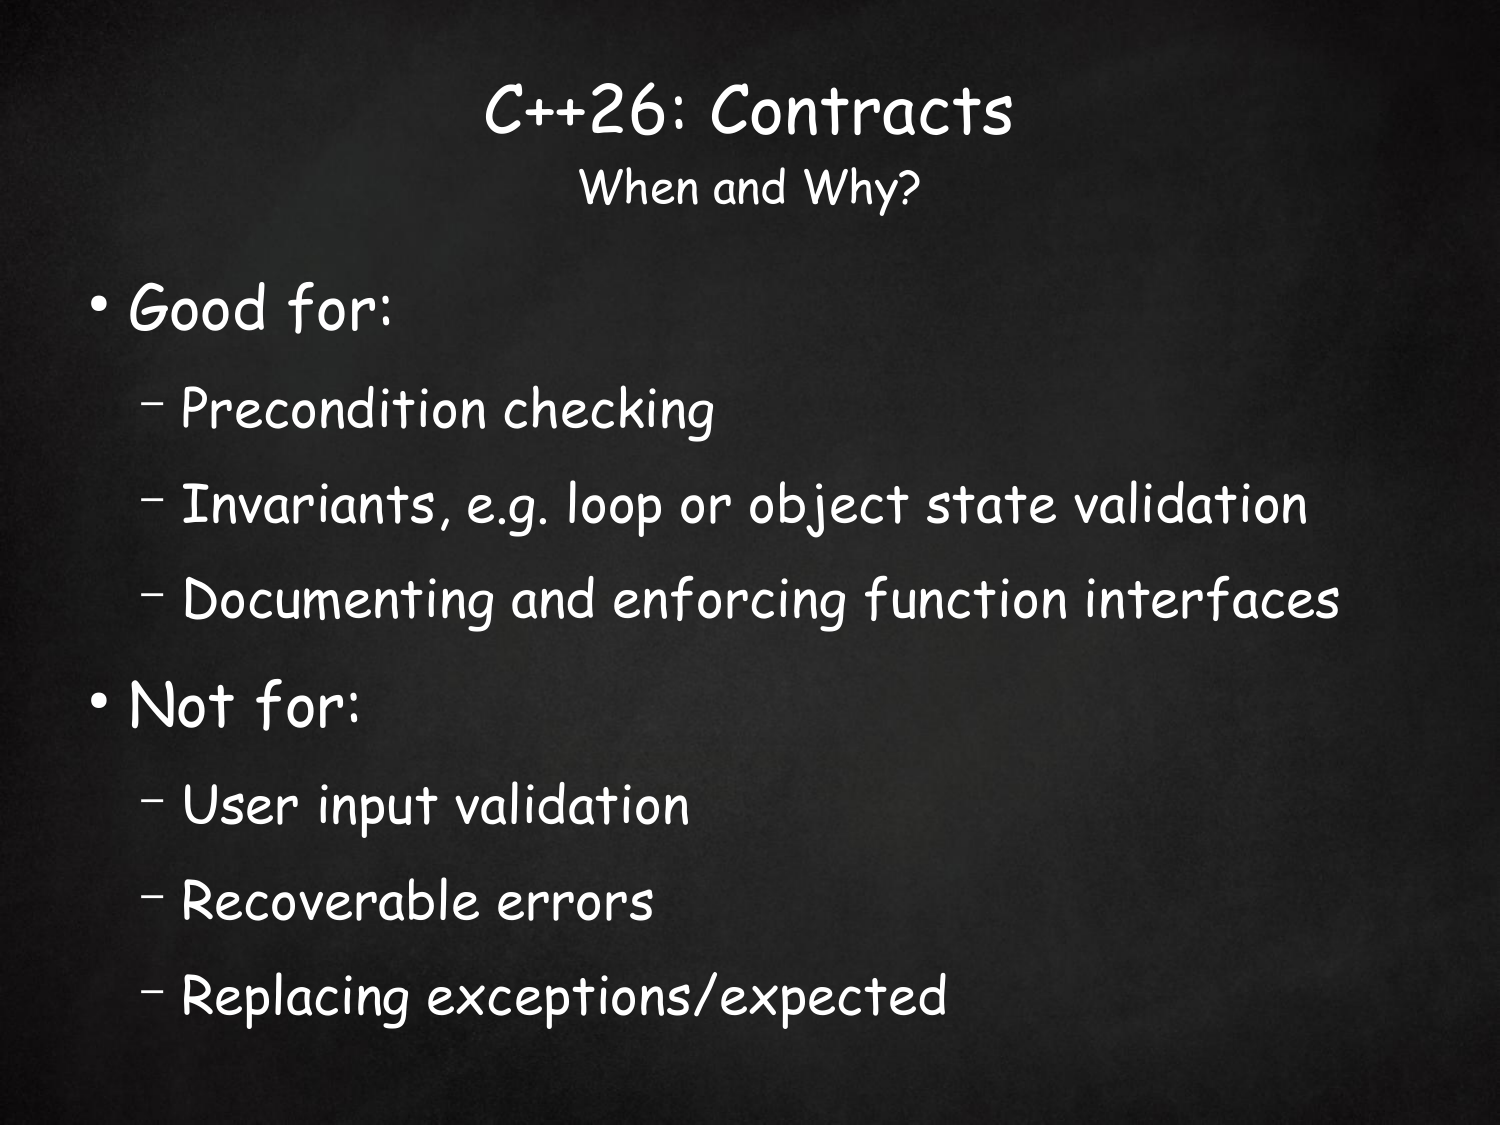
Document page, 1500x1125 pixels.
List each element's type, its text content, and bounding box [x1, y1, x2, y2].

title C++26: Contracts When and Why? [75, 44, 1425, 233]
picture [0, 0, 1500, 1125]
list Good for: Precondition checking Invariants, e.g. loop or object state validation Documenting and enforcing function interfaces Not for: User input validation Recoverable errors Replacing exceptions/expected [75, 263, 1425, 1040]
